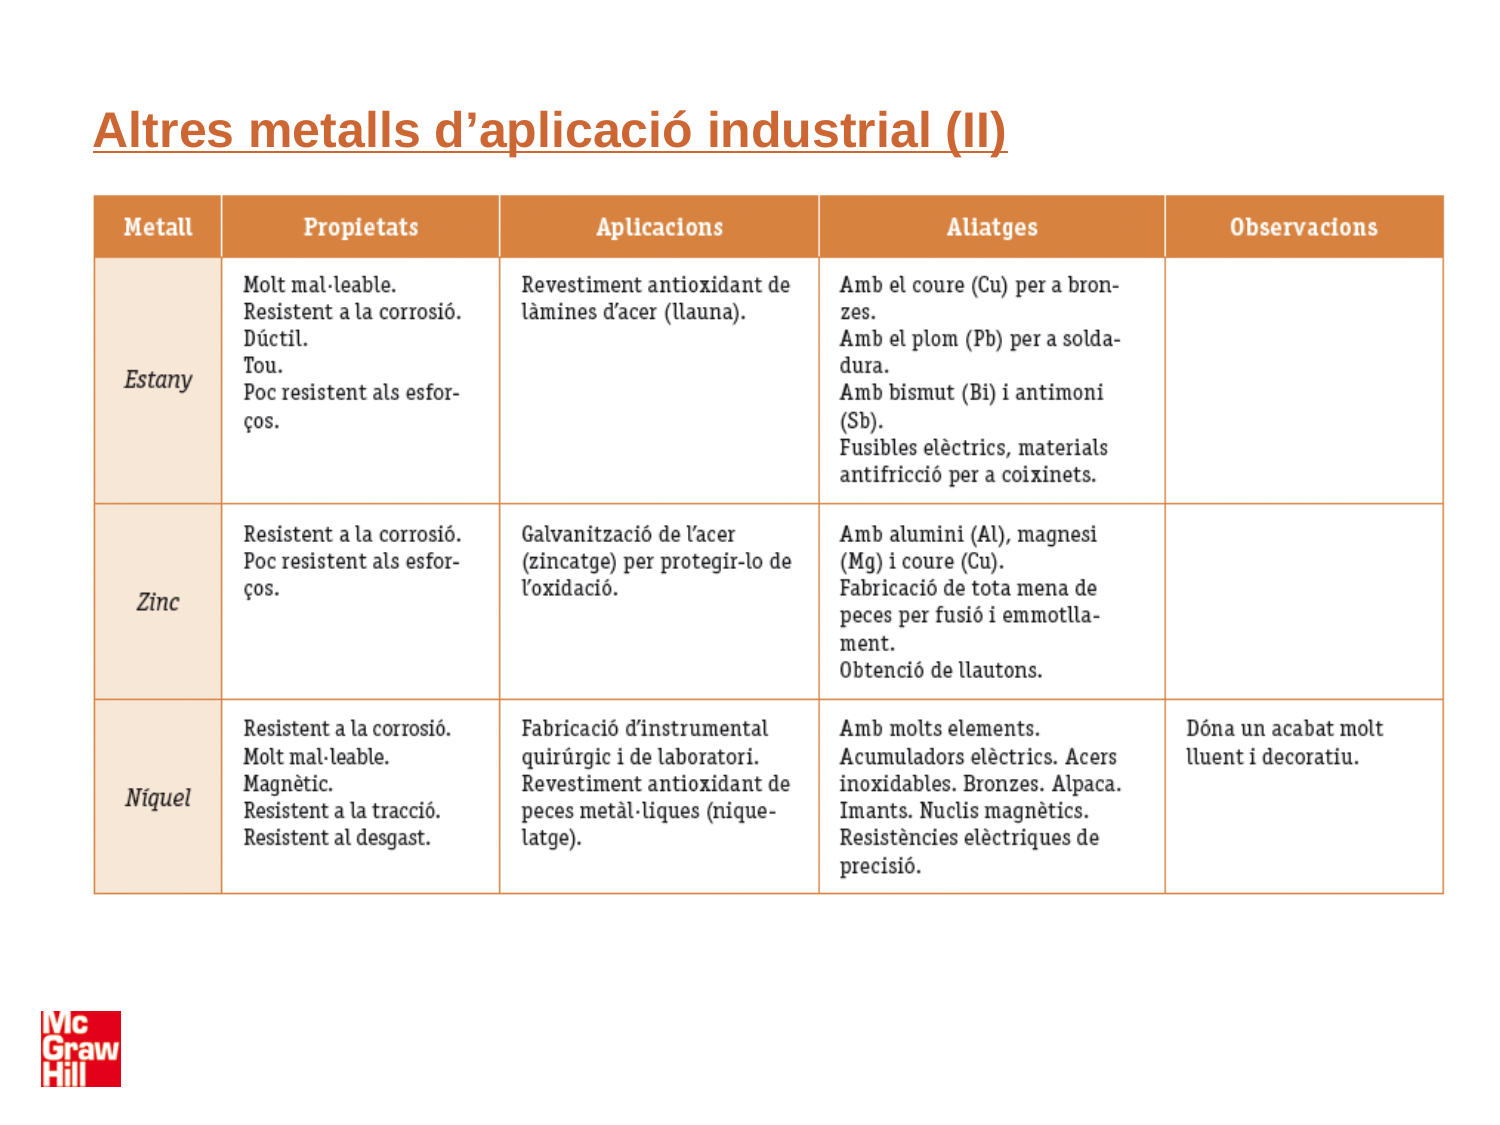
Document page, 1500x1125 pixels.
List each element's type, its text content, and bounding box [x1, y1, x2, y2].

picture [88, 185, 1459, 905]
text_box Altres metalls d’aplicació industrial (II) [78, 90, 1483, 166]
chart [41, 1011, 121, 1087]
